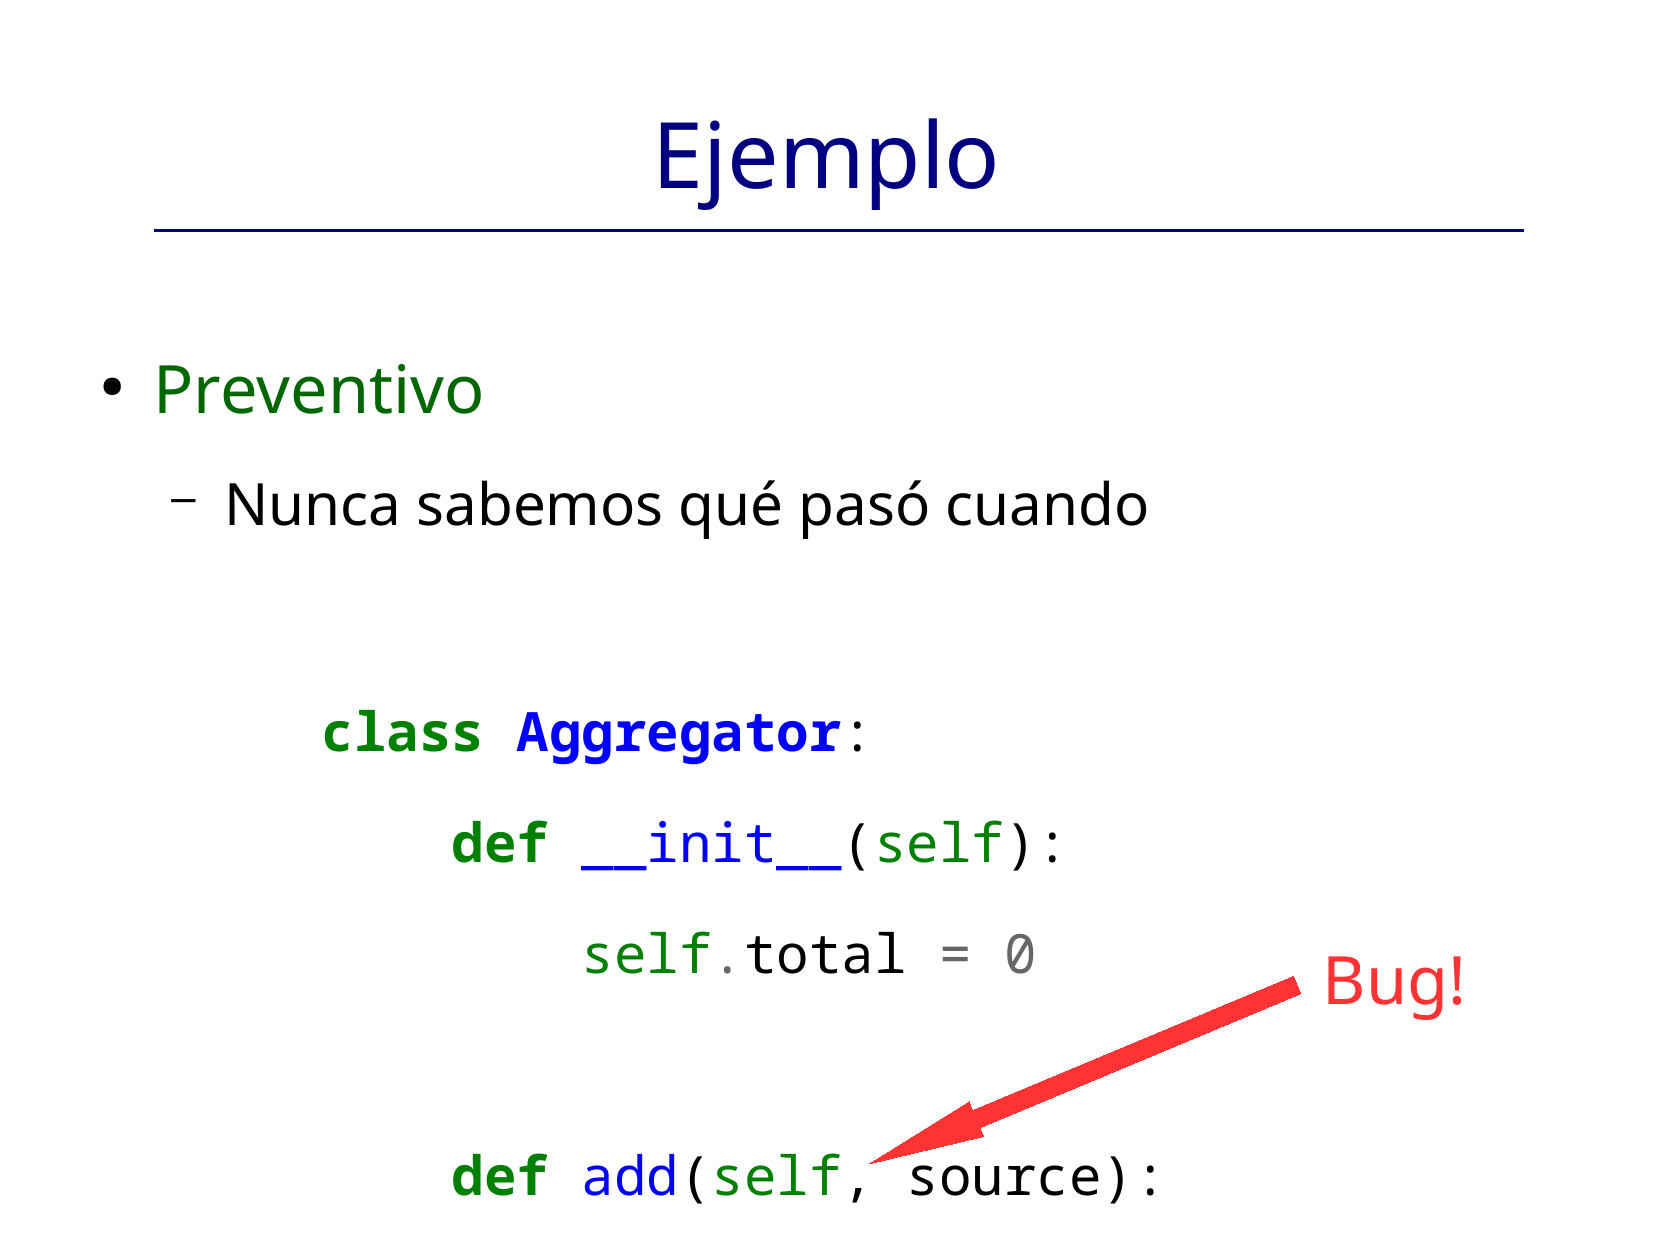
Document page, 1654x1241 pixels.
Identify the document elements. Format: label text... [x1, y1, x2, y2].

list Preventivo Nunca sabemos qué pasó cuando [82, 342, 1571, 1216]
list Bug! [1421, 933, 1489, 1052]
title Ejemplo [82, 49, 1571, 257]
text_box class Aggregator: def __init__(self): self.total = 0 def add(self, source): delta = source.get_extra() self.total += delta [307, 649, 1421, 1207]
